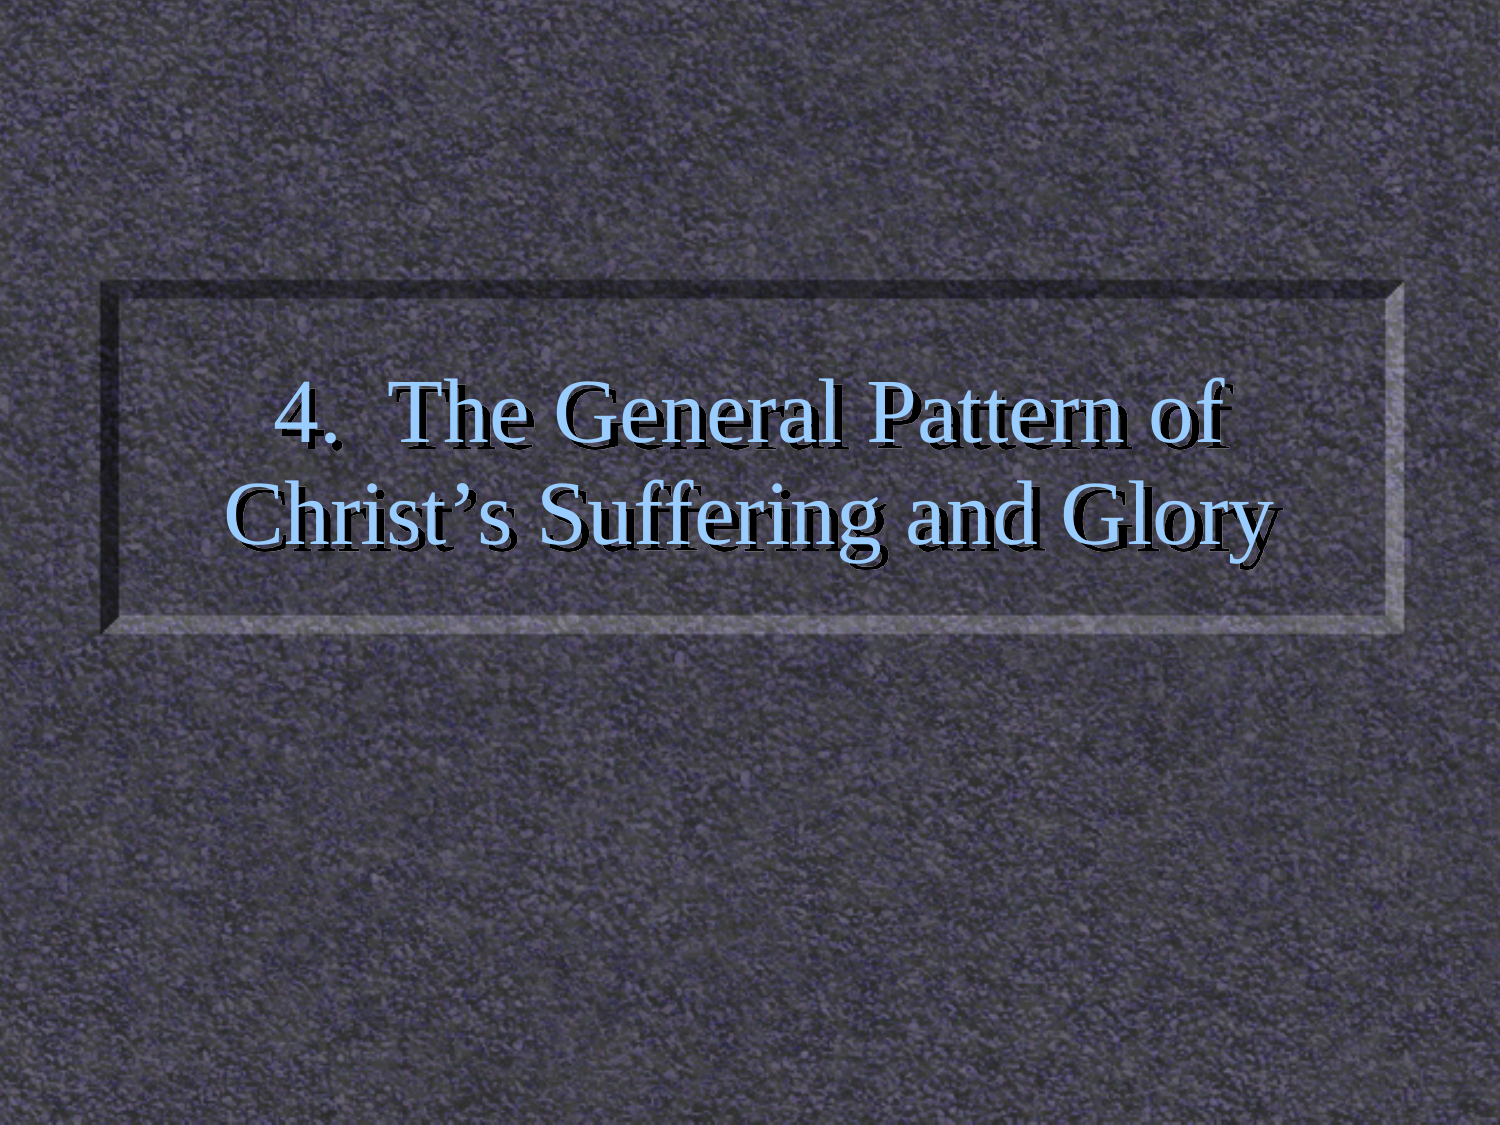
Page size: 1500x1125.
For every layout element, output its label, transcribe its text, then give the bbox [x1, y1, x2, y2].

title 4. The General Pattern of Christ’s Suffering and Glory [150, 337, 1351, 588]
picture [0, 0, 1500, 1125]
